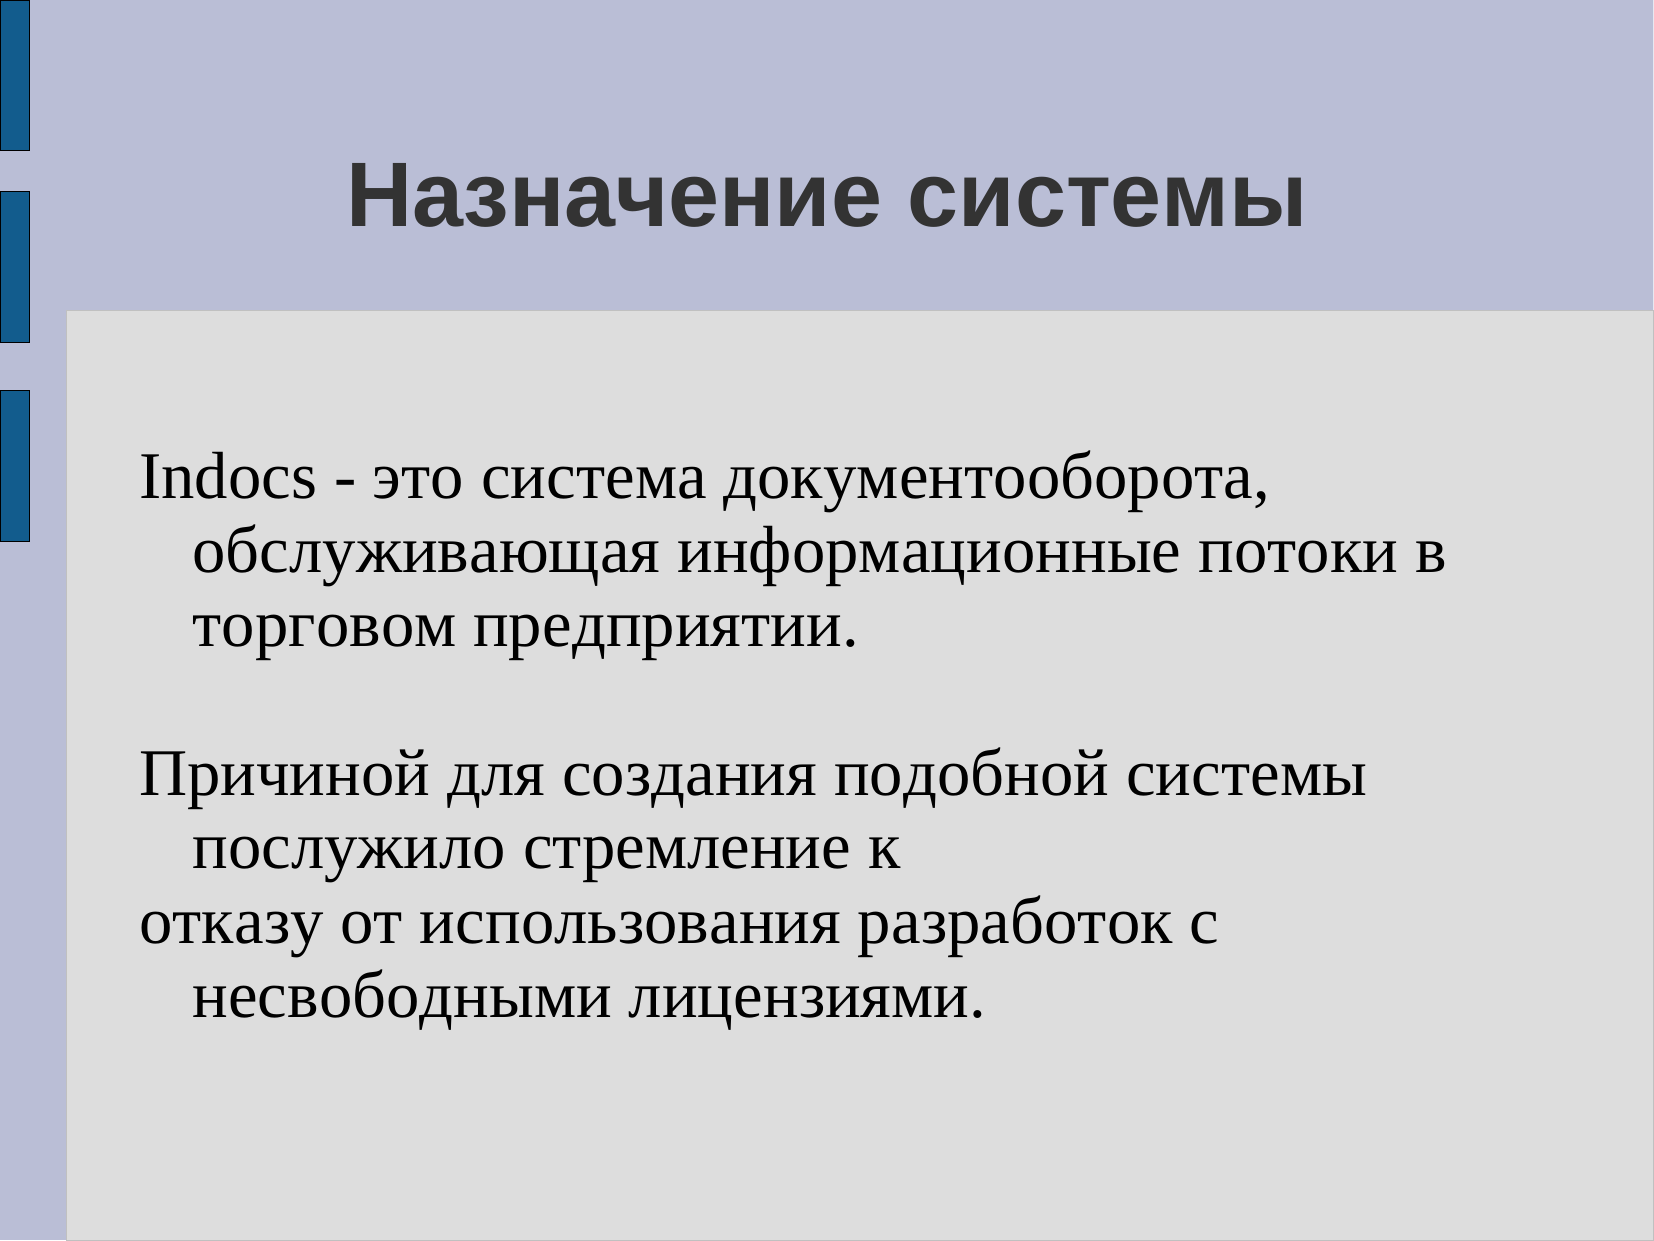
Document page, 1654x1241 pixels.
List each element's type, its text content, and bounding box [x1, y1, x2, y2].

subtitle Indocs - это система документооборота, обслуживающая информационные потоки в торговом предприятии. Причиной для создания подобной системы послужило стремление к отказу от использования разработок с несвободными лицензиями. [121, 344, 1534, 1127]
title Назначение системы [121, 91, 1534, 299]
